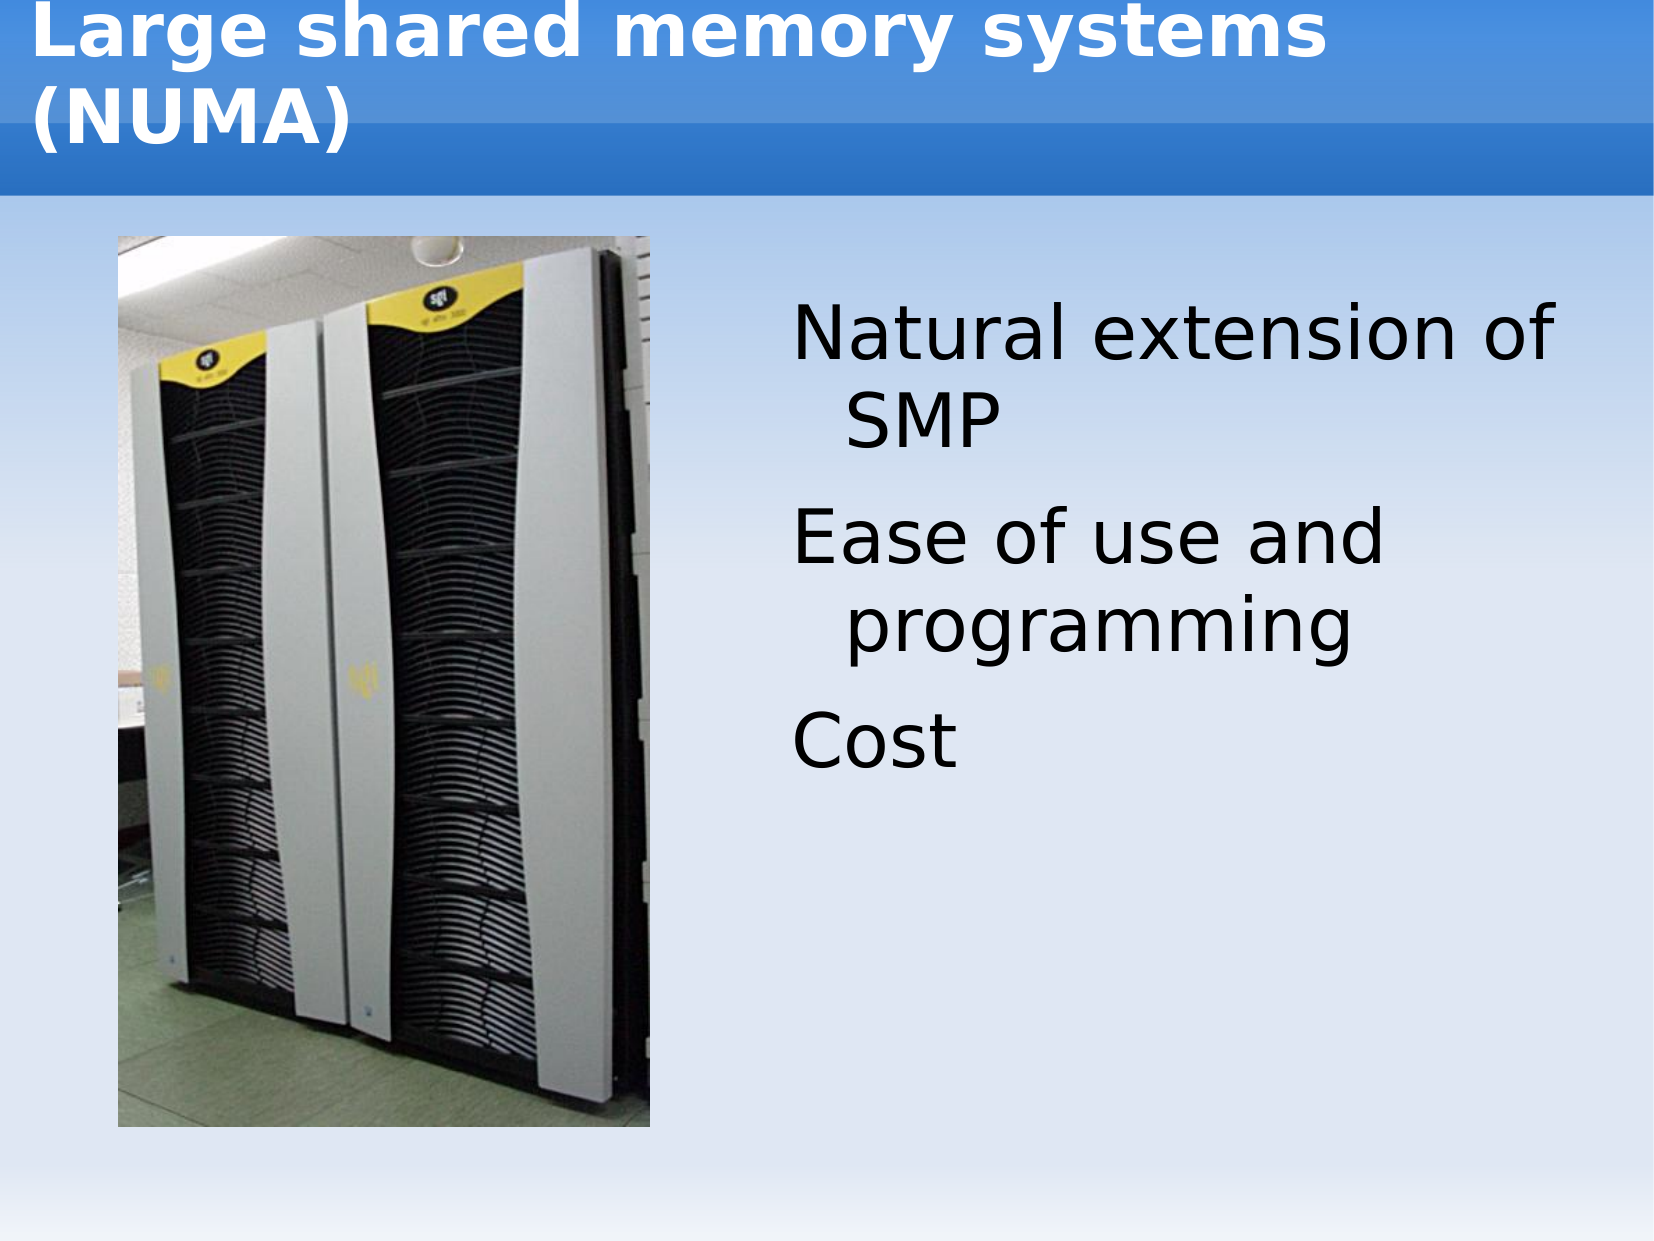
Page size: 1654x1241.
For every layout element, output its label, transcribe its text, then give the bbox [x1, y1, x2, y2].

list Natural extension of SMP Ease of use and programming Cost [750, 290, 1595, 786]
picture [0, 0, 1654, 1241]
title Large shared memory systems (NUMA) [29, 0, 1654, 149]
